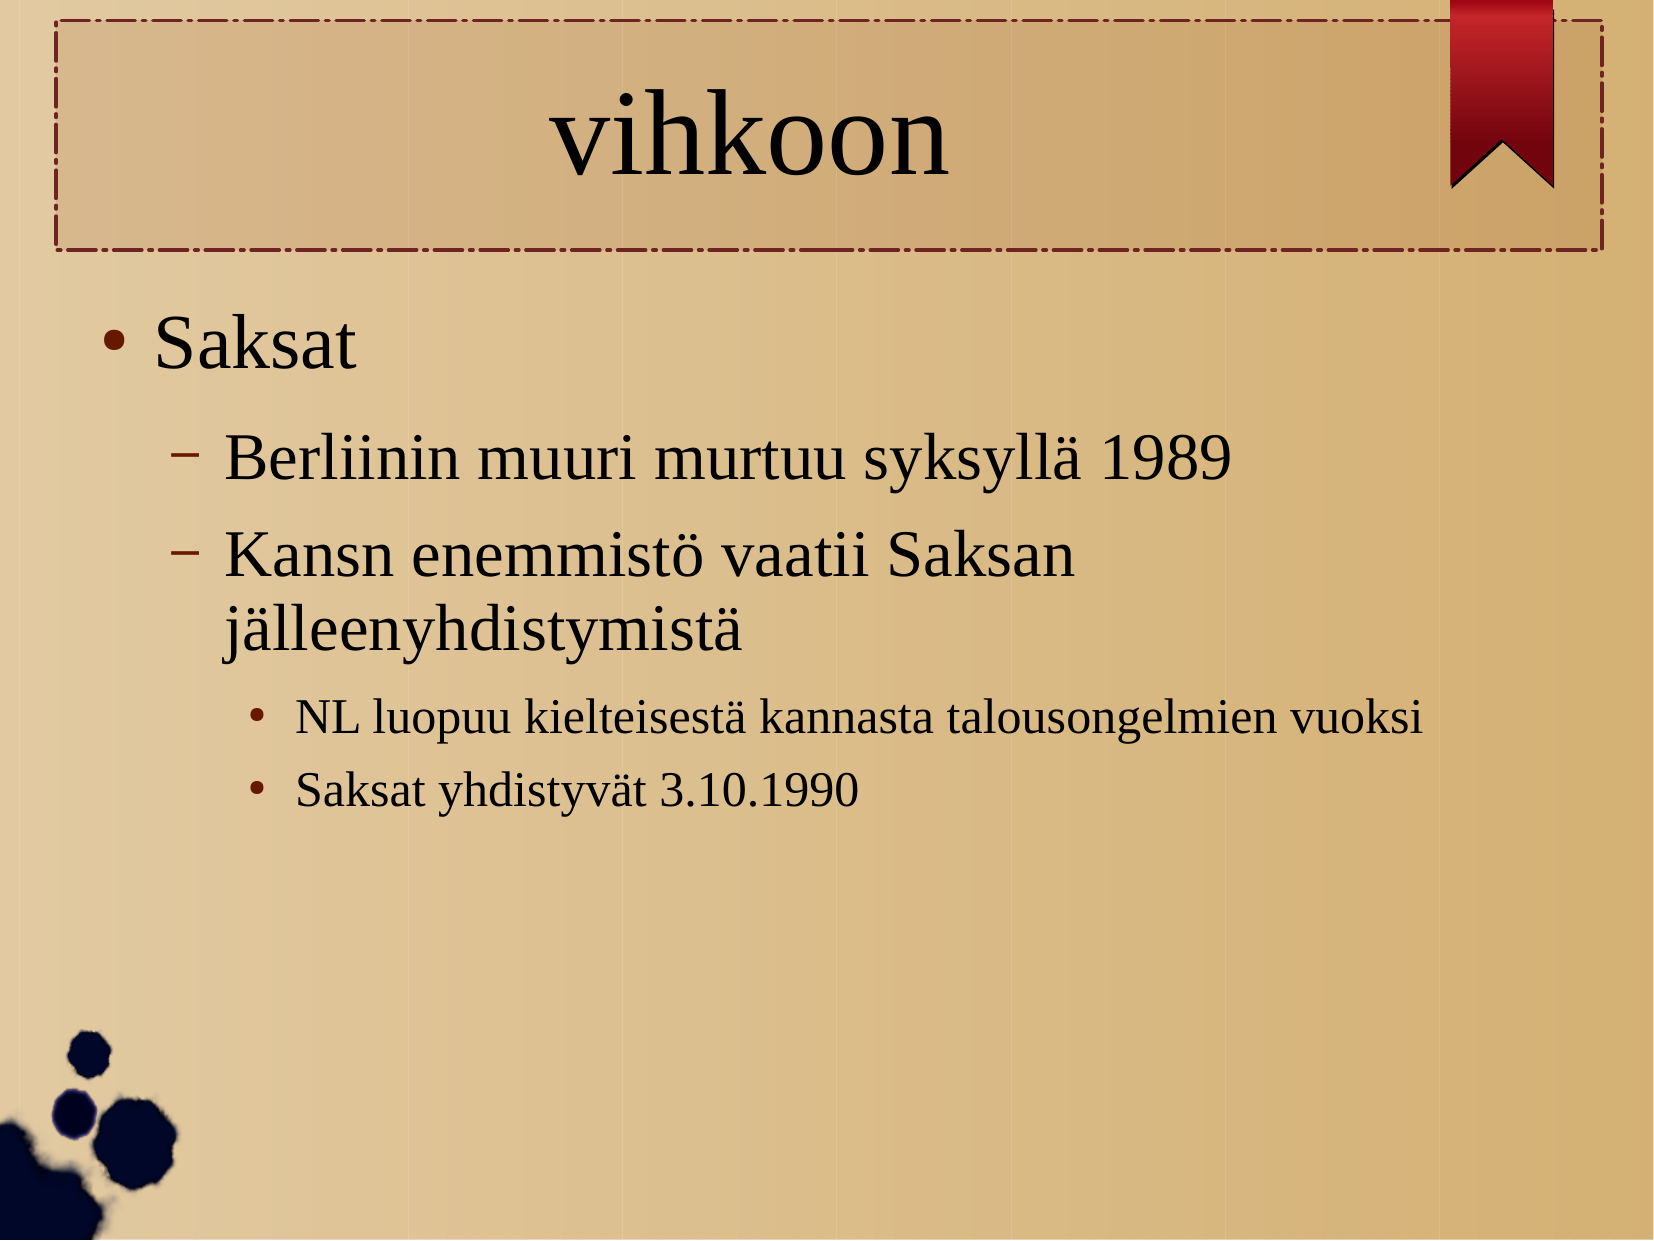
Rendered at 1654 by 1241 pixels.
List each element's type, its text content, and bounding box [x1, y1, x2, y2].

list Saksat Berliinin muuri murtuu syksyllä 1989 Kansn enemmistö vaatii Saksan jälleenyhdistymistä NL luopuu kielteisestä kannasta talousongelmien vuoksi Saksat yhdistyvät 3.10.1990 [82, 299, 1571, 1019]
title vihkoon [59, 15, 1441, 252]
